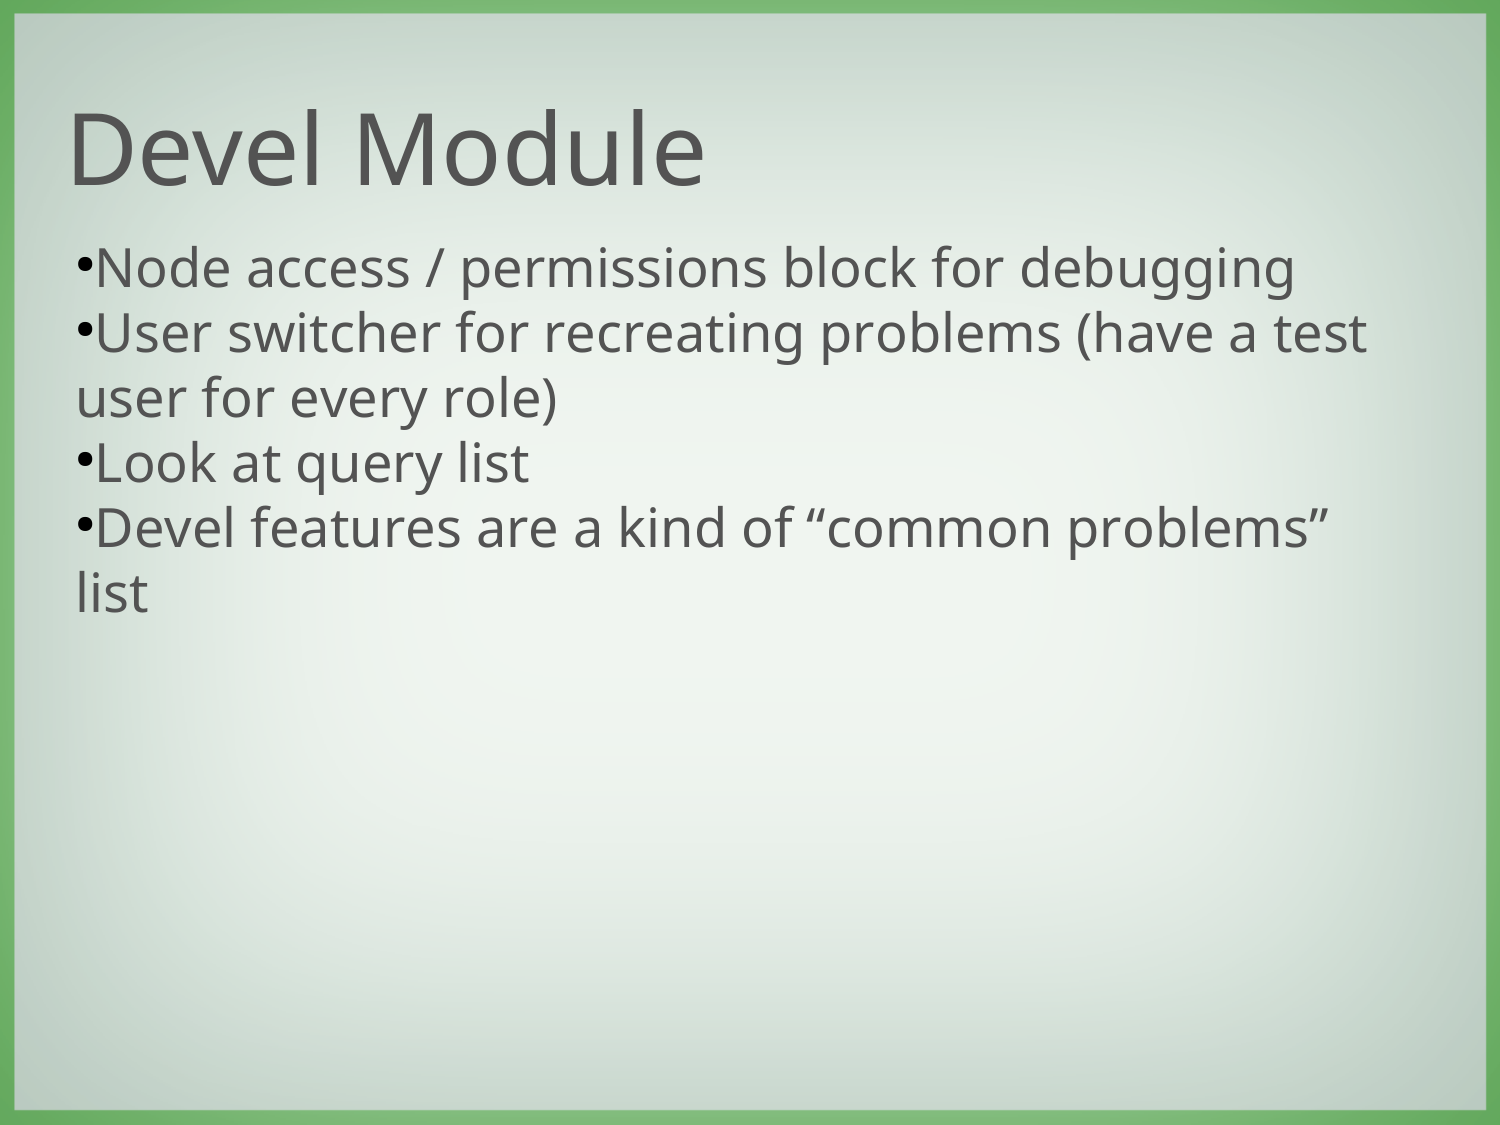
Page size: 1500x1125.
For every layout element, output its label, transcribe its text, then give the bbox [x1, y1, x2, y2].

text_box Node access / permissions block for debugging User switcher for recreating problems (have a test user for every role) Look at query list Devel features are a kind of “common problems” list [60, 225, 1428, 1107]
title Devel Module [50, 63, 1457, 228]
picture [0, 0, 1500, 1125]
list [46, 201, 1453, 1006]
